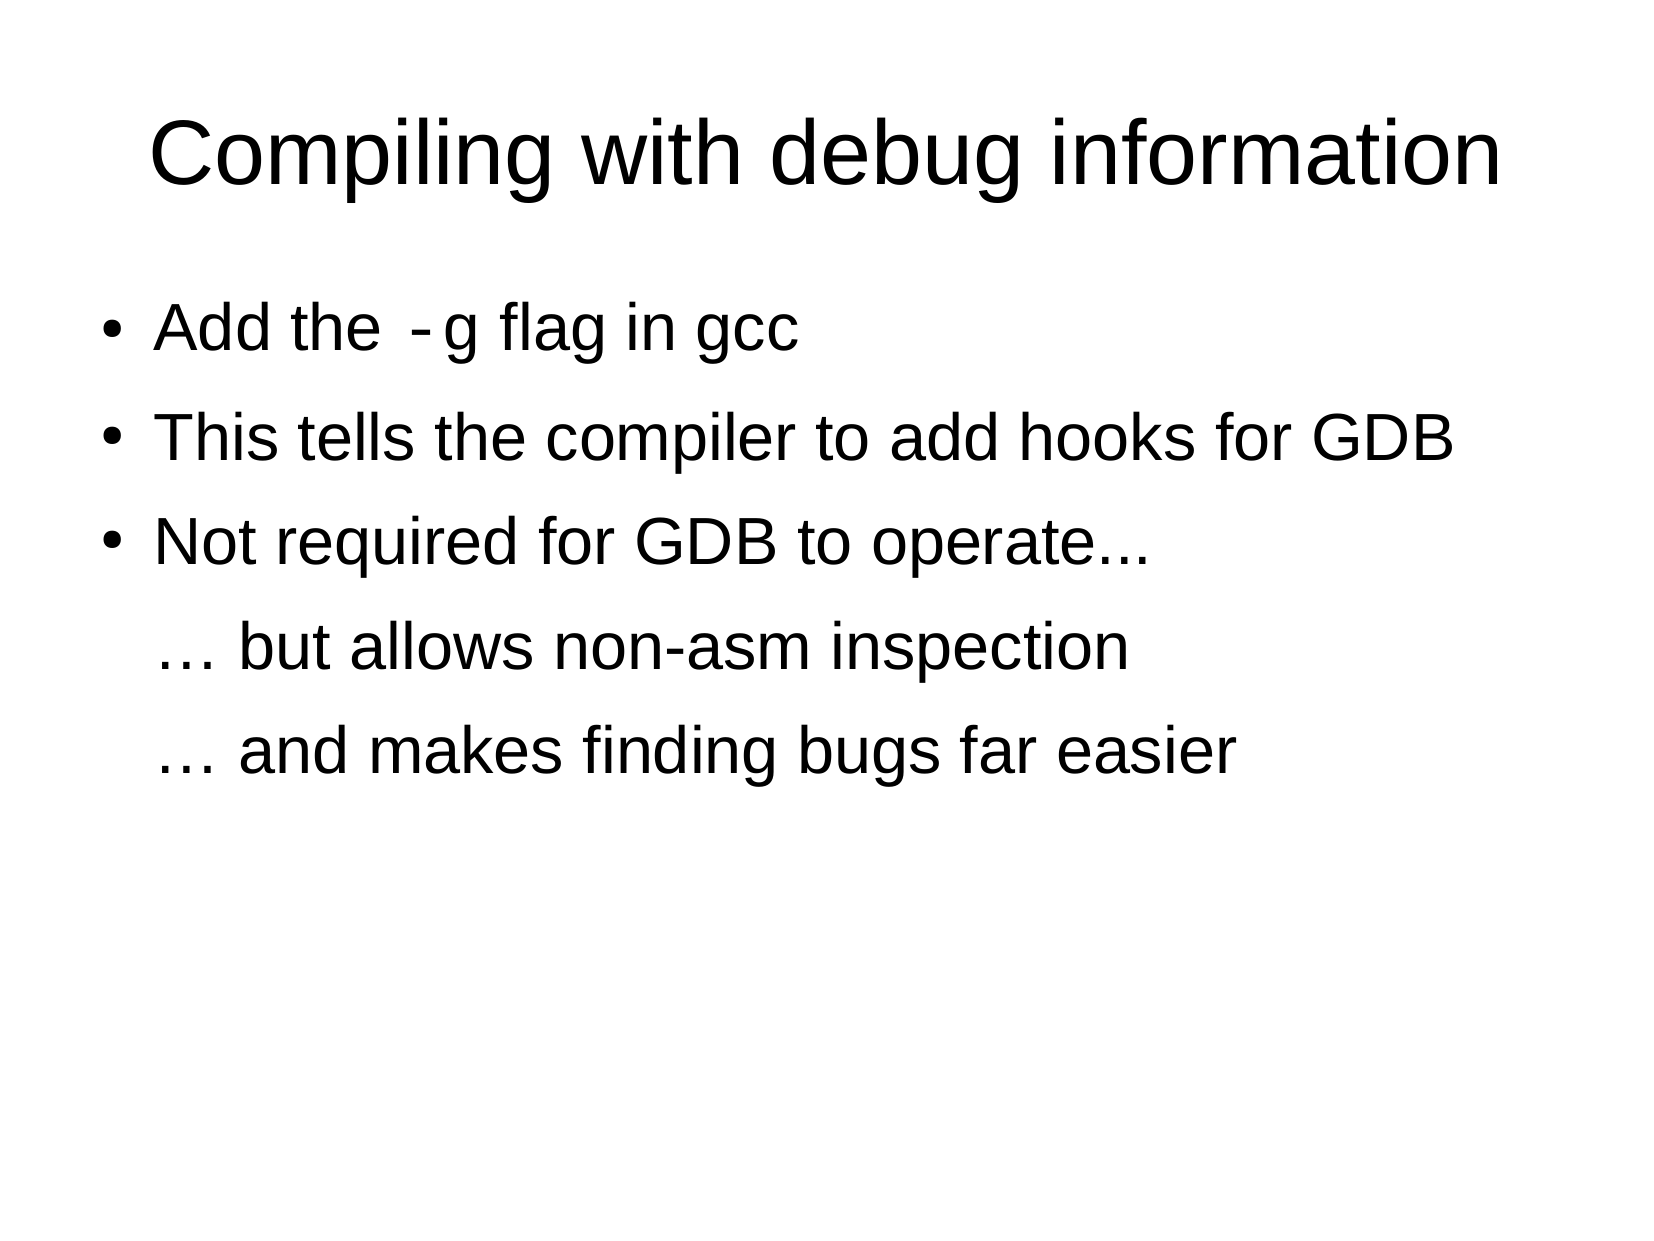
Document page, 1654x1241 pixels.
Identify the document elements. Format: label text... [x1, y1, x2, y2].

title Compiling with debug information [82, 49, 1571, 257]
list Add the -g flag in gcc This tells the compiler to add hooks for GDB Not required for GDB to operate... … but allows non-asm inspection … and makes finding bugs far easier [82, 290, 1571, 1109]
